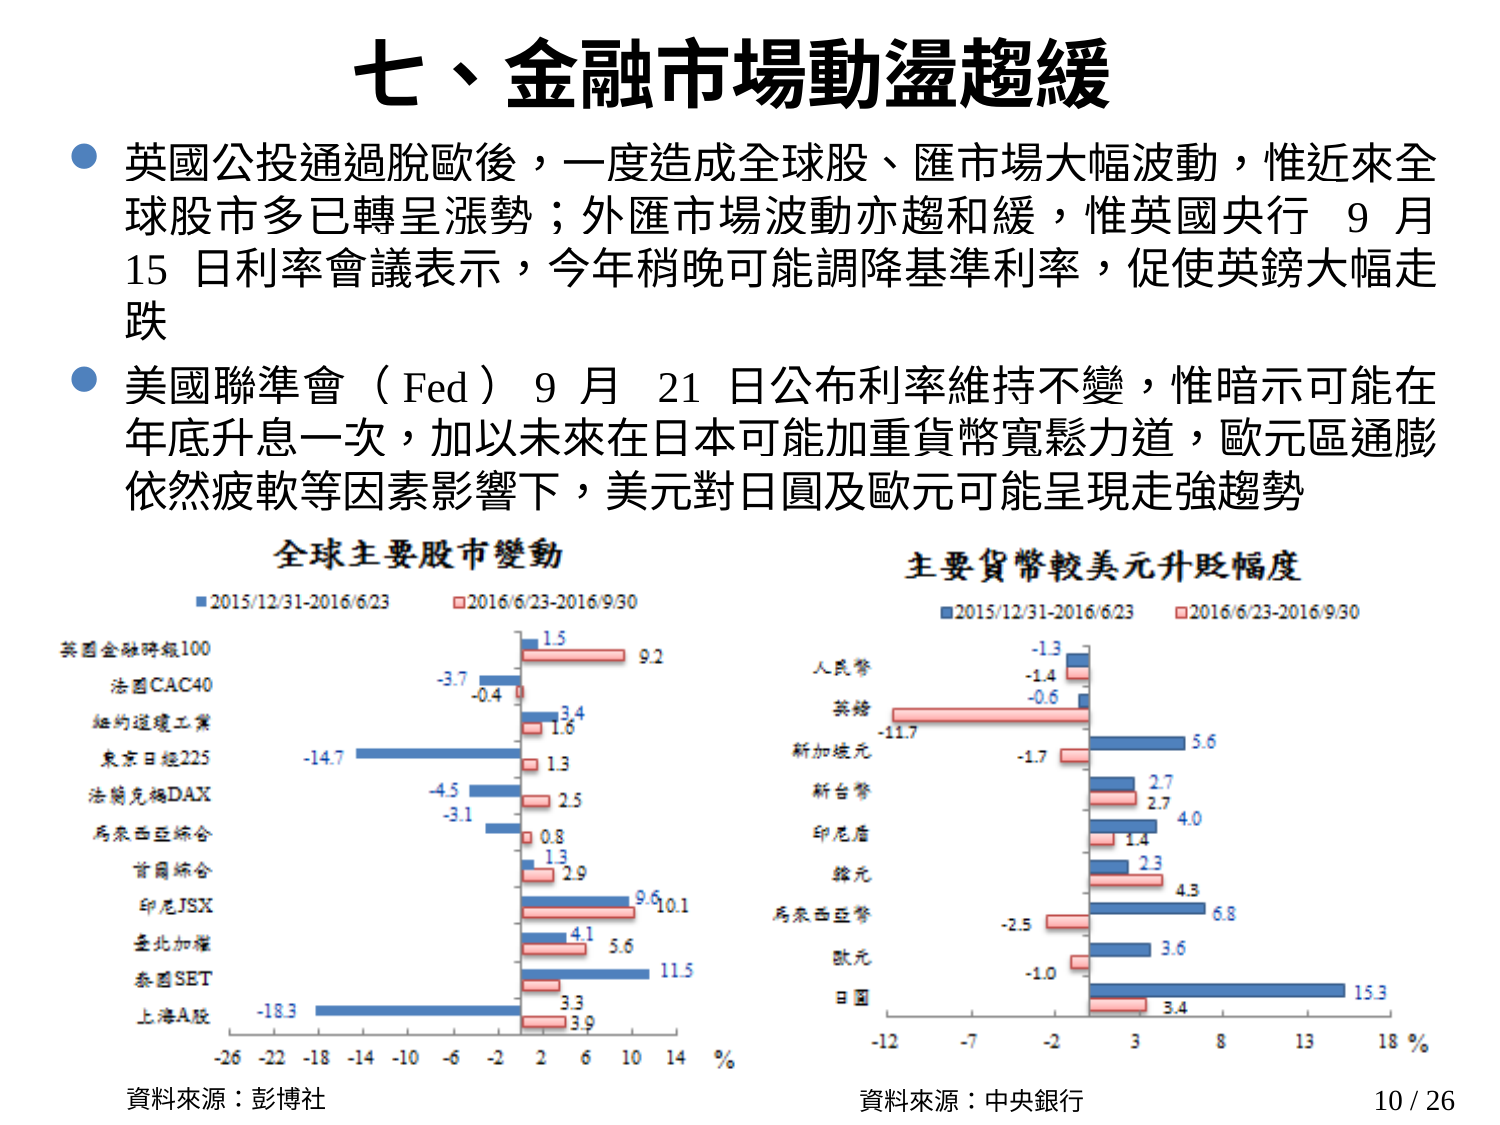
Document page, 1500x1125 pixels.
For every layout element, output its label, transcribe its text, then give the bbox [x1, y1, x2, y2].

text_box 資料來源：彭博社 [112, 1076, 509, 1122]
text_box 資料來源：中央銀行 [844, 1077, 1242, 1123]
subtitle 英國公投通過脫歐後，一度造成全球股、匯市場大幅波動，惟近來全球股市多已轉呈漲勢；外匯市場波動亦趨和緩，惟英國央行 9 月 15 日利率會議表示，今年稍晚可能調降基準利率，促使英鎊大幅走跌 美國聯準會（Fed）9 月 21 日公布利率維持不變，惟暗示可能在年底升息一次，加以未來在日本可能加重貨幣寬鬆力道，歐元區通膨依然疲軟等因素影響下，美元對日圓及歐元可能呈現走強趨勢 [53, 128, 1453, 516]
picture [39, 516, 1453, 1075]
text_box 七、金融市場動盪趨緩 [0, 19, 1482, 126]
